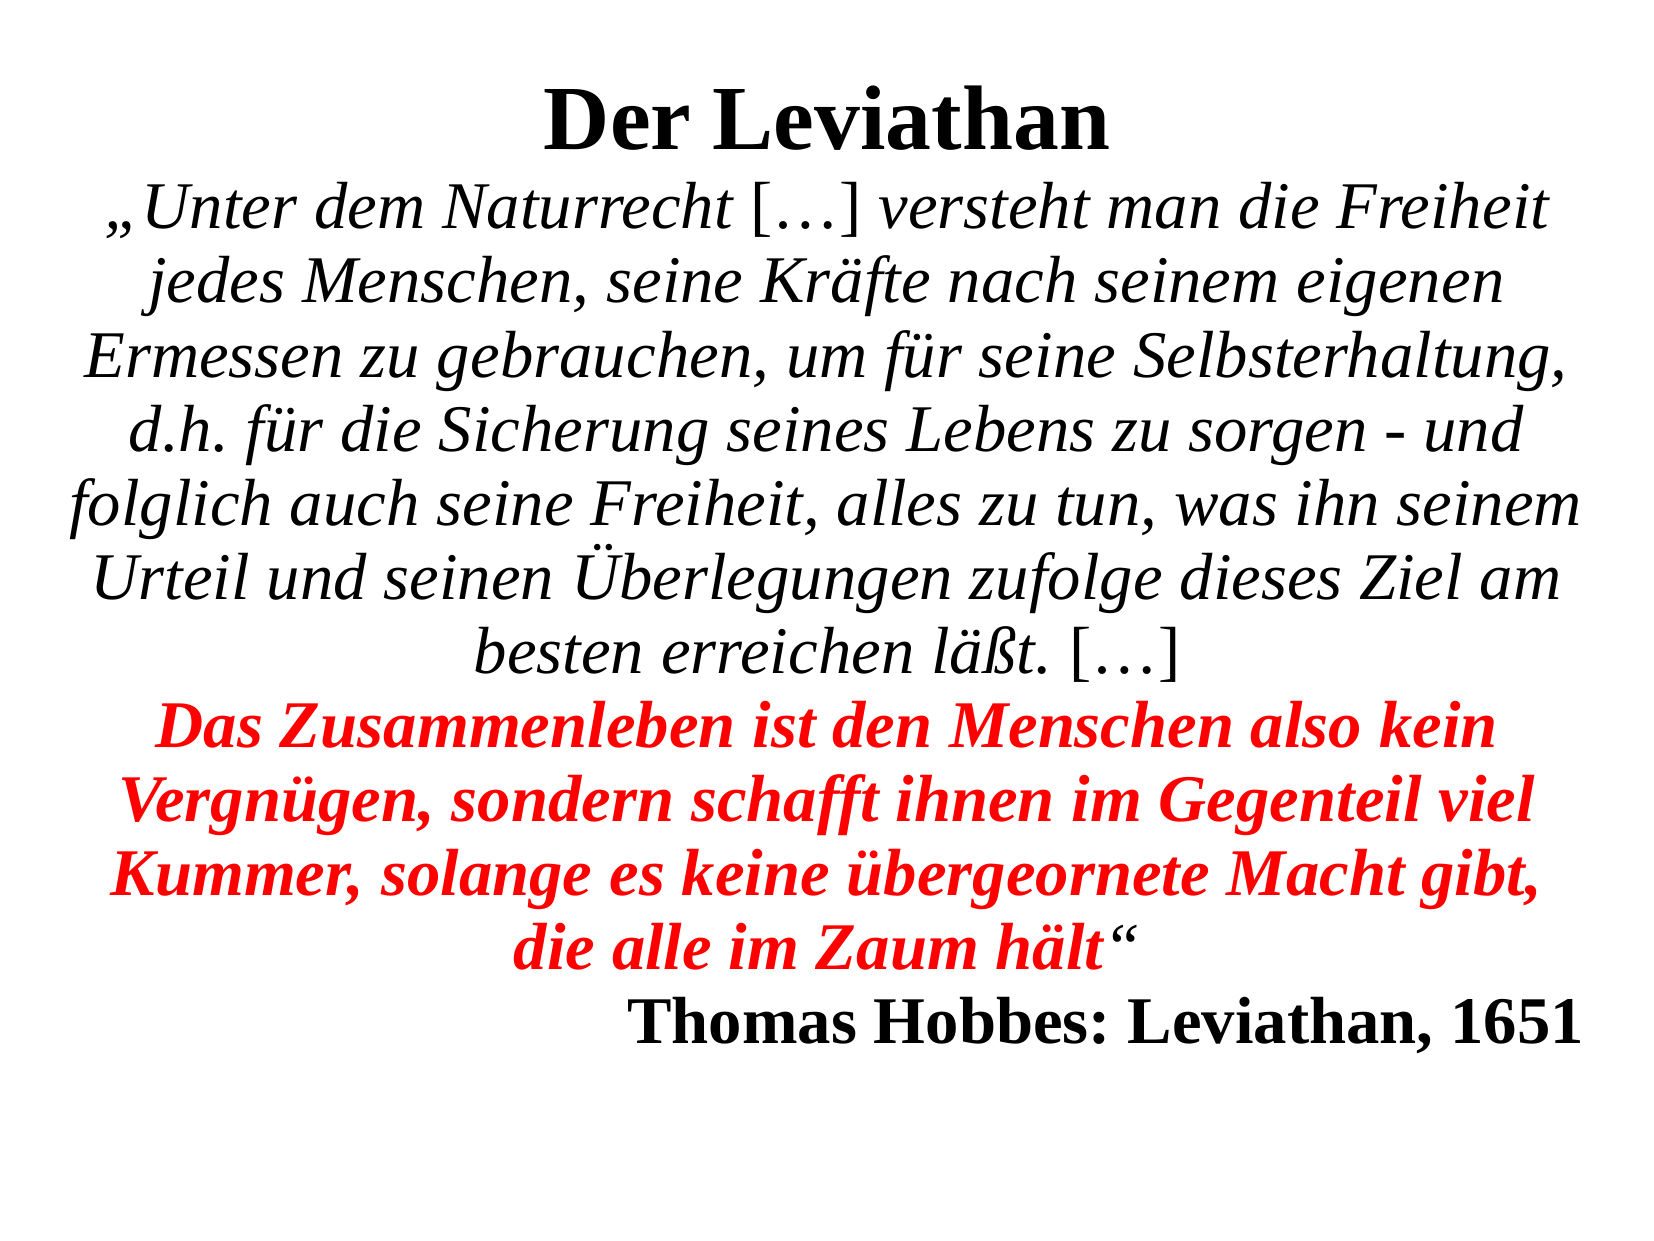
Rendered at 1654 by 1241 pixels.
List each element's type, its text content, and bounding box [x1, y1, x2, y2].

text_box Der Leviathan „Unter dem Naturrecht […] versteht man die Freiheit jedes Menschen, seine Kräfte nach seinem eigenen Ermessen zu gebrauchen, um für seine Selbsterhaltung, d.h. für die Sicherung seines Lebens zu sorgen - und folglich auch seine Freiheit, alles zu tun, was ihn seinem Urteil und seinen Überlegungen zufolge dieses Ziel am besten erreichen läßt. […] Das Zusammenleben ist den Menschen also kein Vergnügen, sondern schafft ihnen im Gegenteil viel Kummer, solange es keine übergeornete Macht gibt, die alle im Zaum hält“ Thomas Hobbes: Leviathan, 1651 [54, 60, 1607, 1085]
